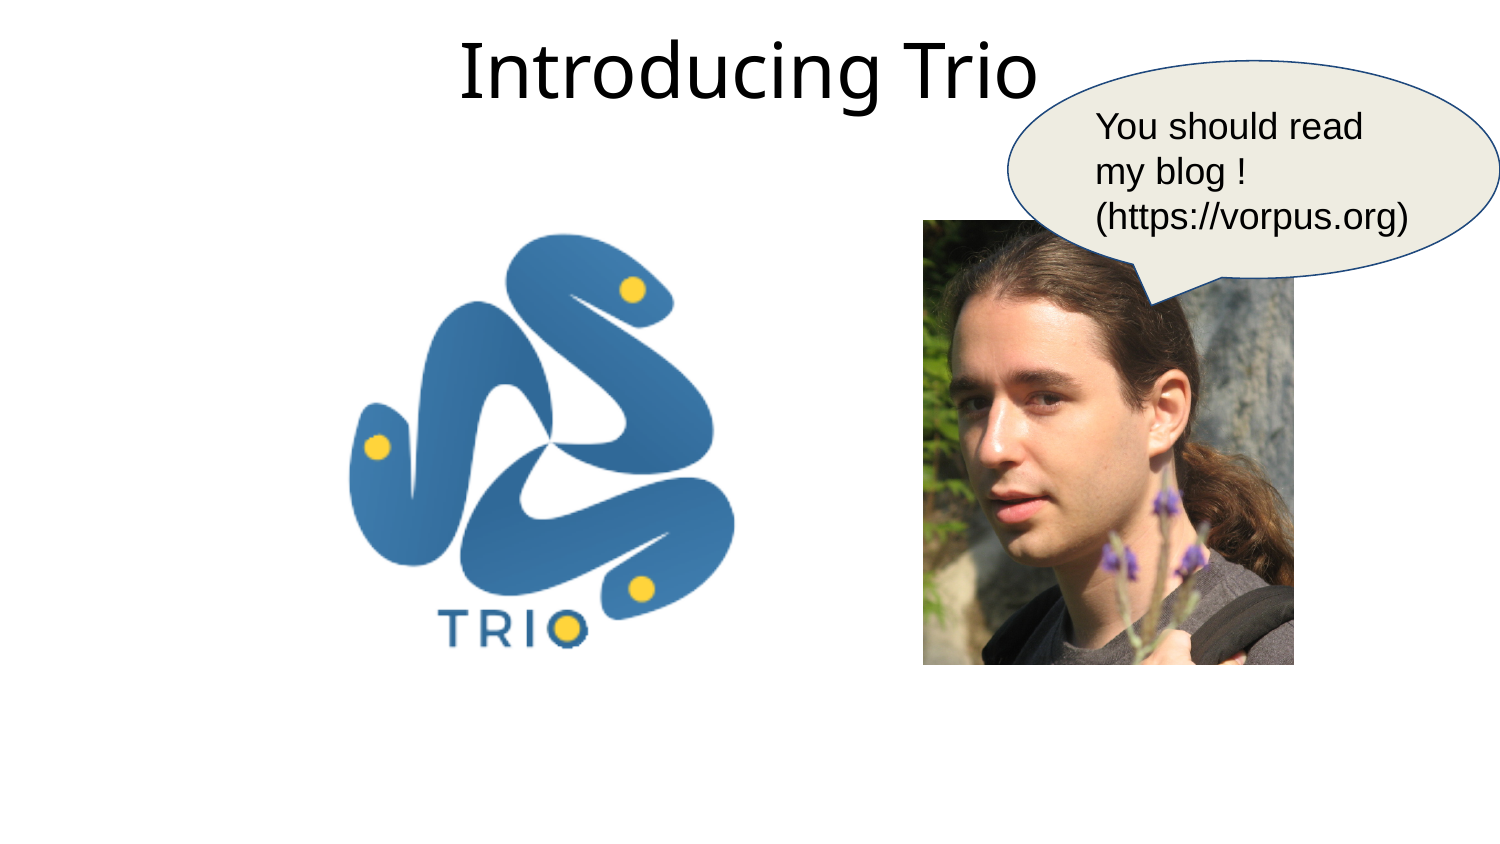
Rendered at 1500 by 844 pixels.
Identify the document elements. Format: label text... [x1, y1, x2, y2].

picture [341, 231, 744, 654]
text_box You should read my blog ! (https://vorpus.org) [1007, 60, 1500, 306]
text_box Introducing Trio [74, 0, 1425, 139]
picture [923, 220, 1294, 665]
